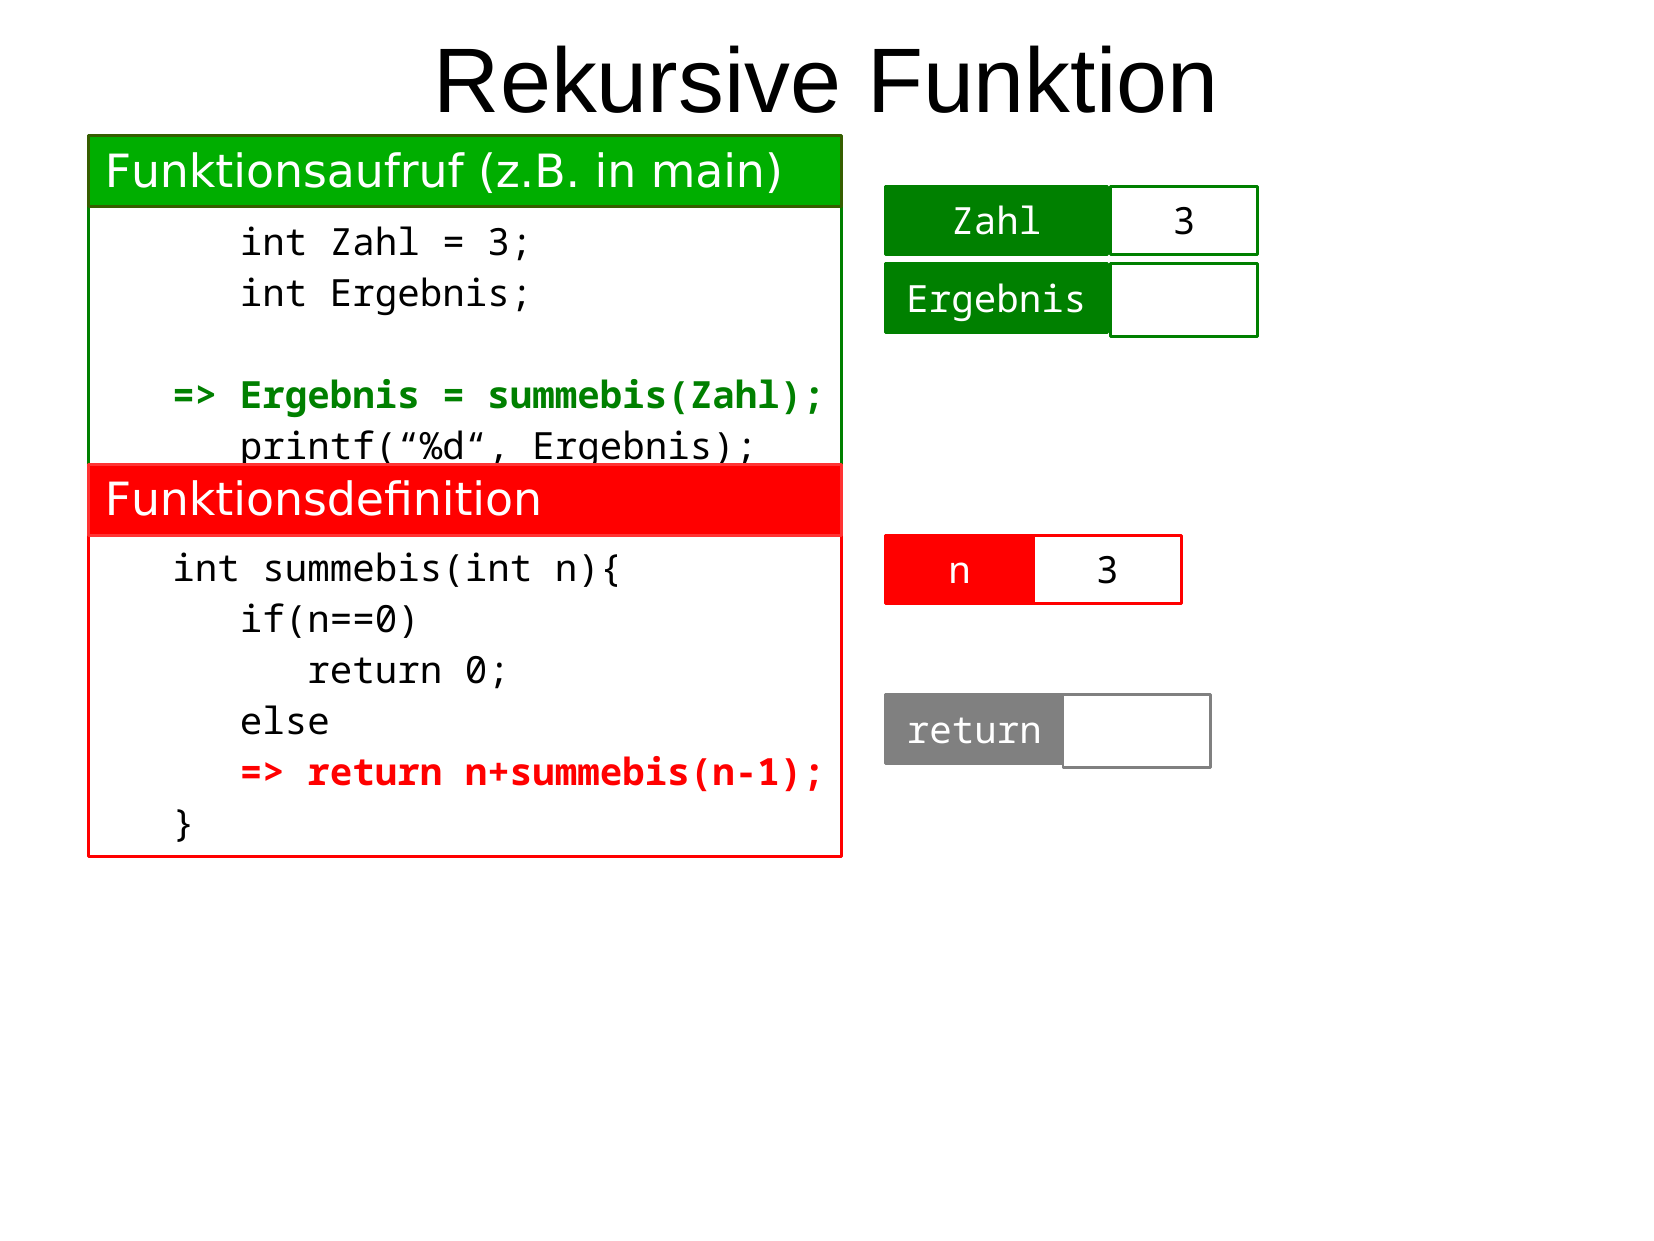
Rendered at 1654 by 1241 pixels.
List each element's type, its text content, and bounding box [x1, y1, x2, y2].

text_box return [885, 694, 1062, 756]
text_box [1062, 694, 1211, 756]
text_box [1110, 263, 1258, 325]
text_box Funktionsdefinition [88, 464, 842, 536]
text_box int Zahl = 3; int Ergebnis; => Ergebnis = summebis(Zahl); printf(“%d“, Ergebnis); [88, 208, 842, 443]
text_box 3 [1110, 186, 1258, 248]
text_box 3 [1033, 535, 1182, 597]
text_box int summebis(int n){ if(n==0) return 0; else => return n+summebis(n-1); } [88, 537, 842, 812]
text_box Ergebnis [885, 263, 1108, 325]
text_box Zahl [885, 186, 1108, 248]
text_box Funktionsaufruf (z.B. in main) [88, 139, 842, 207]
title Rekursive Funktion [82, 24, 1571, 139]
text_box n [885, 535, 1032, 597]
